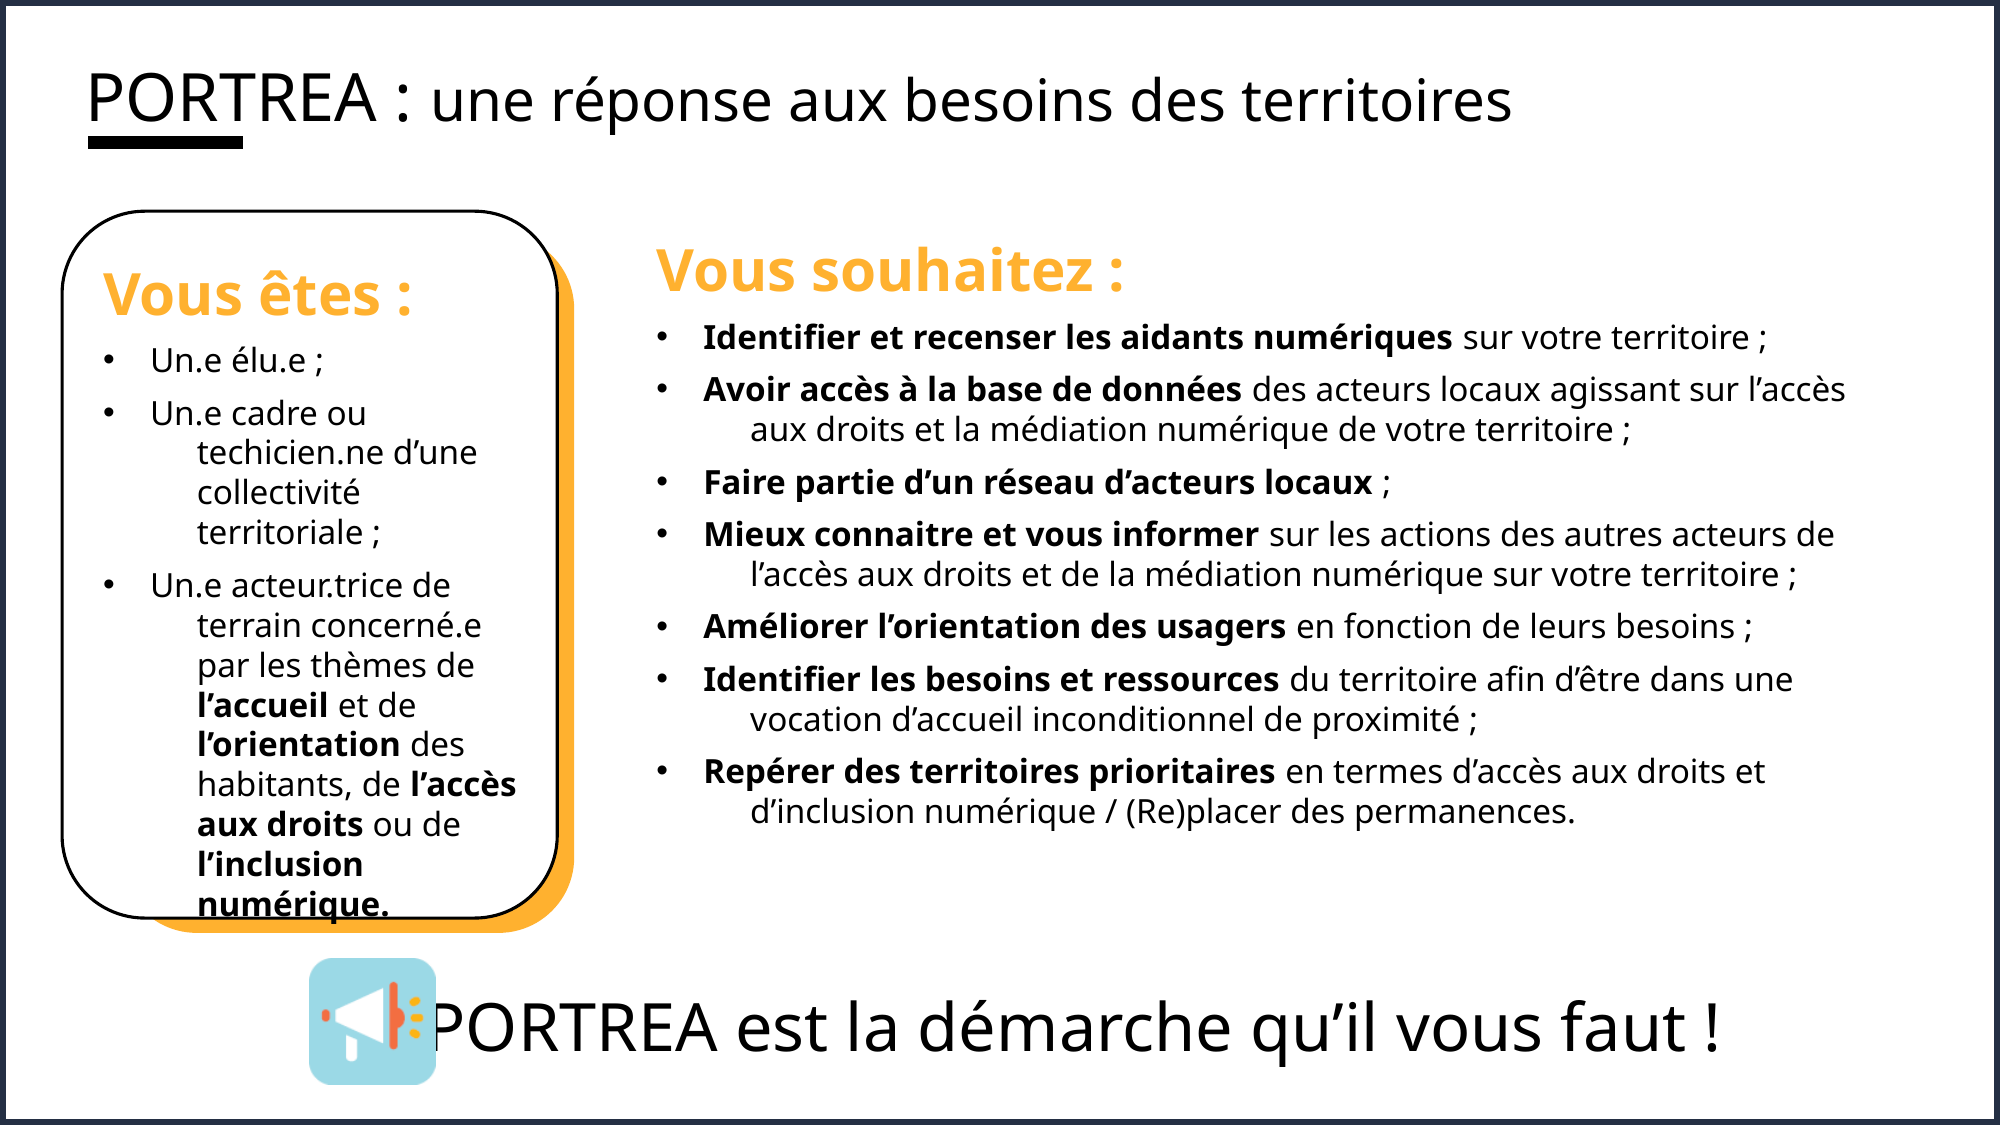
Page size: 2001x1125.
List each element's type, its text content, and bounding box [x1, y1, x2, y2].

text_box [62, 211, 575, 933]
text_box Vous souhaitez : Identifier et recenser les aidants numériques sur votre territoire ; Avoir accès à la base de données des acteurs locaux agissant sur l’accès aux droits et la médiation numérique de votre territoire ; Faire partie d’un réseau d’acteurs locaux ; Mieux connaitre et vous informer sur les actions des autres acteurs de l’accès aux droits et de la médiation numérique sur votre territoire ; Améliorer l’orientation des usagers en fonction de leurs besoins ; Identifier les besoins et ressources du territoire afin d’être dans une vocation d’accueil inconditionnel de proximité ; Repérer des territoires prioritaires en termes d’accès aux droits et d’inclusion numérique / (Re)placer des permanences. [641, 226, 1896, 933]
text_box Vous êtes : Un.e élu.e ; Un.e cadre ou techicien.ne d’une collectivité territoriale ; Un.e acteur.trice de terrain concerné.e par les thèmes de l’accueil et de l’orientation des habitants, de l’accès aux droits ou de l’inclusion numérique. [88, 249, 538, 909]
text_box PORTREA : une réponse aux besoins des territoires [41, 42, 1994, 142]
picture [309, 958, 436, 1085]
text_box PORTREA est la démarche qu’il vous faut ! [436, 976, 1896, 1073]
